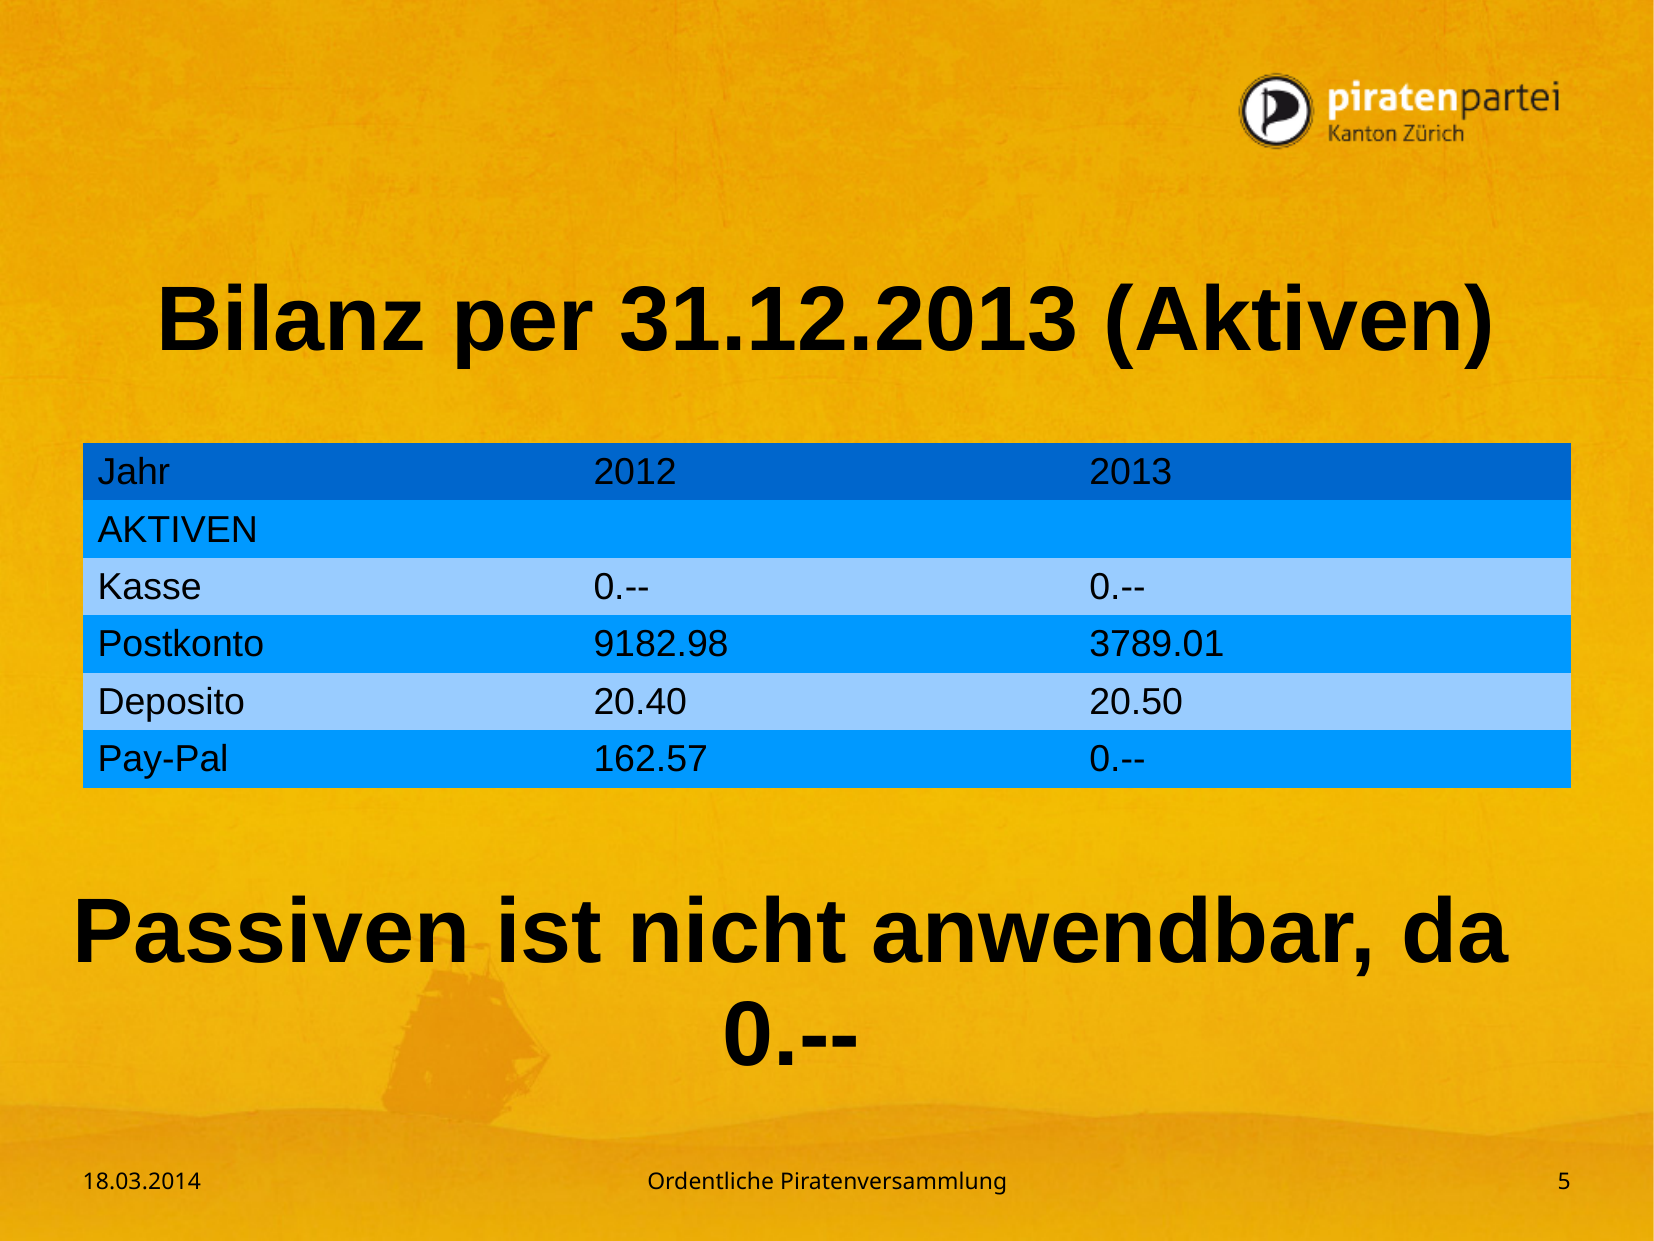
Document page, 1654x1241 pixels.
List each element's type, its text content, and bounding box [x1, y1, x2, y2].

table_cell 3789.01 [1075, 615, 1571, 673]
table_cell [579, 500, 1075, 558]
table_header 2013 [1075, 443, 1571, 500]
table_cell 162.57 [579, 730, 1075, 788]
title Passiven ist nicht anwendbar, da 0.-- [47, 879, 1536, 1085]
table_cell Pay-Pal [83, 730, 579, 788]
table_cell 20.40 [579, 673, 1075, 730]
table_cell Deposito [83, 673, 579, 730]
table_cell AKTIVEN [83, 500, 579, 558]
title Bilanz per 31.12.2013 (Aktiven) [82, 222, 1571, 415]
table_cell [1075, 500, 1571, 558]
table_cell 9182.98 [579, 615, 1075, 673]
table_cell 0.-- [579, 558, 1075, 615]
table_header 2012 [579, 443, 1075, 500]
table_header Jahr [83, 443, 579, 500]
table_cell 0.-- [1075, 558, 1571, 615]
table_cell 20.50 [1075, 673, 1571, 730]
table_cell Postkonto [83, 615, 579, 673]
table_cell Kasse [83, 558, 579, 615]
picture [0, 0, 1654, 1241]
table_cell 0.-- [1075, 730, 1571, 788]
